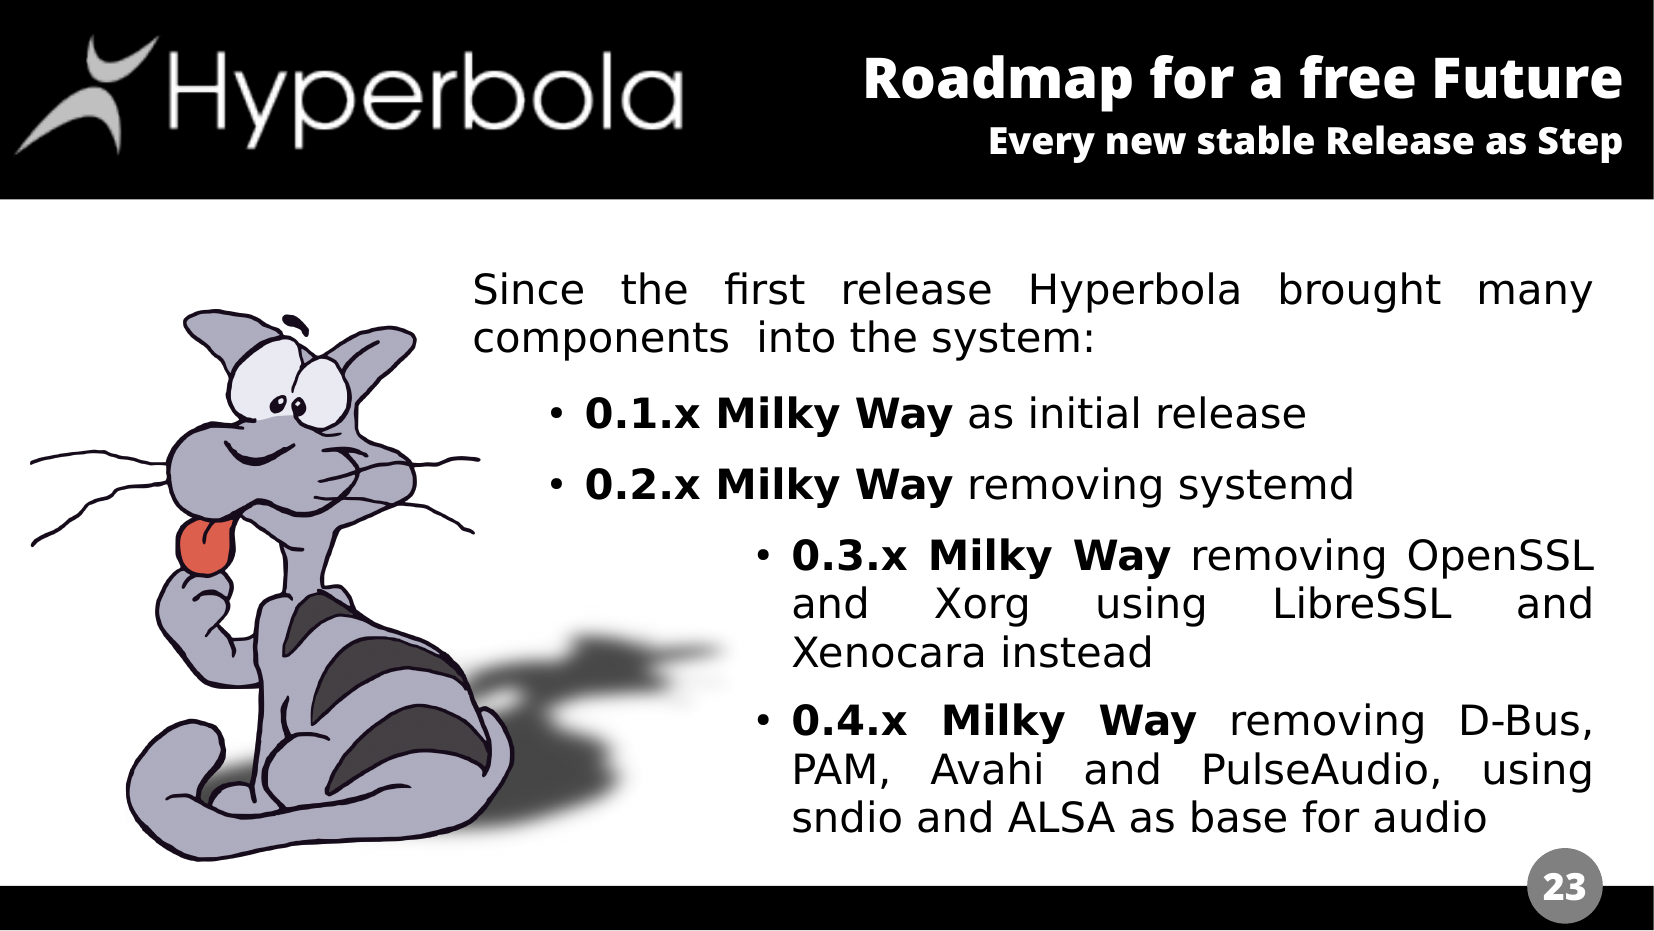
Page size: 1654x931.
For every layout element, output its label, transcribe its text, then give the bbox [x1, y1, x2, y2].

title Roadmap for a free Future Every new stable Release as Step [708, 42, 1625, 161]
picture [11, 34, 691, 158]
list 0.1.x Milky Way as initial release [531, 389, 1595, 443]
list 0.4.x Milky Way removing D-Bus, PAM, Avahi and PulseAudio, using sndio and ALSA as base for audio [738, 696, 1595, 845]
list 0.2.x Milky Way removing systemd [531, 460, 1595, 514]
picture [29, 309, 749, 863]
list 0.3.x Milky Way removing OpenSSL and Xorg using LibreSSL and Xenocara instead [738, 531, 1595, 680]
list Since the first release Hyperbola brought many components into the system: [454, 265, 1595, 384]
